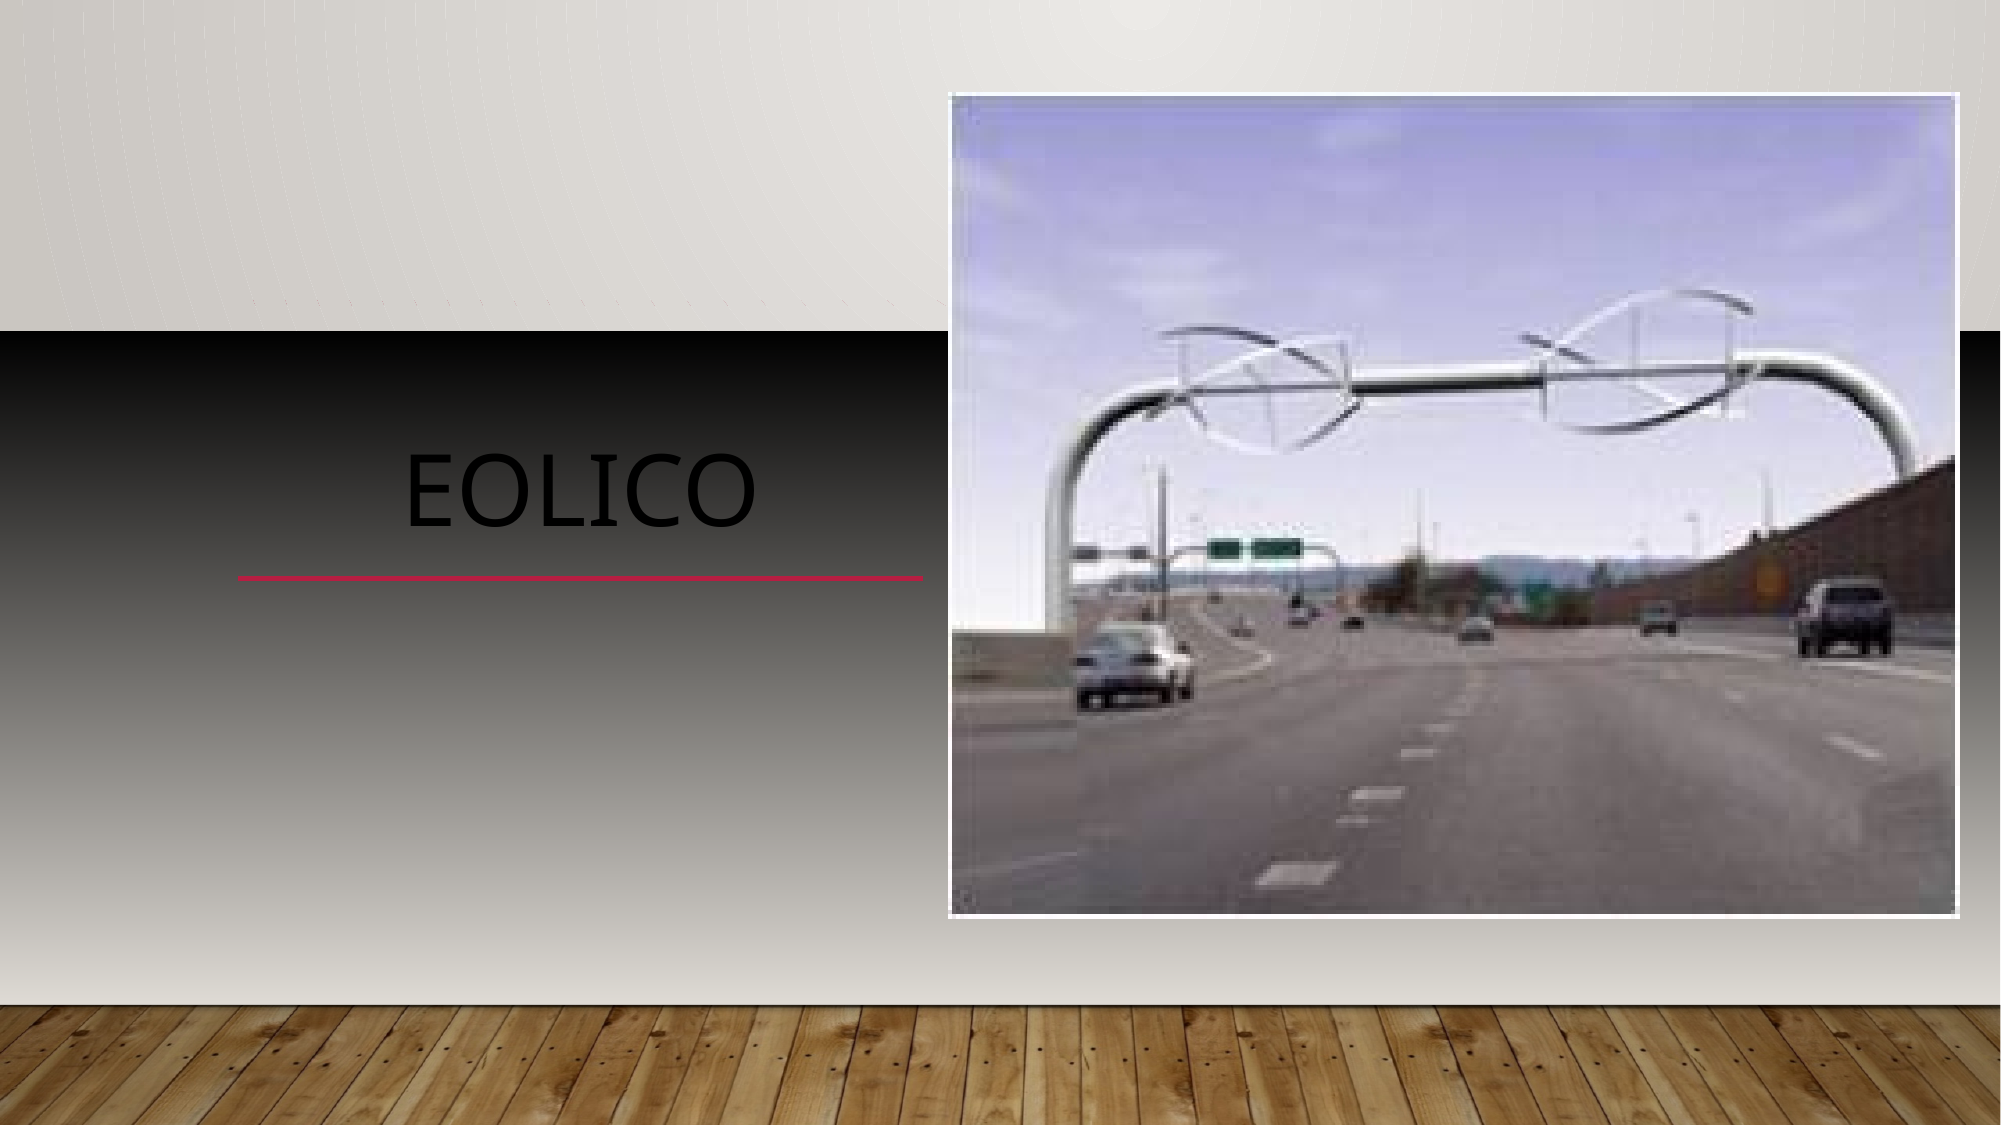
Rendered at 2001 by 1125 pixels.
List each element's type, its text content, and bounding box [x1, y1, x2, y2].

picture [948, 92, 1960, 919]
title eolico [238, 157, 924, 549]
picture [0, 1005, 2000, 1125]
text_box [0, 0, 2000, 1005]
